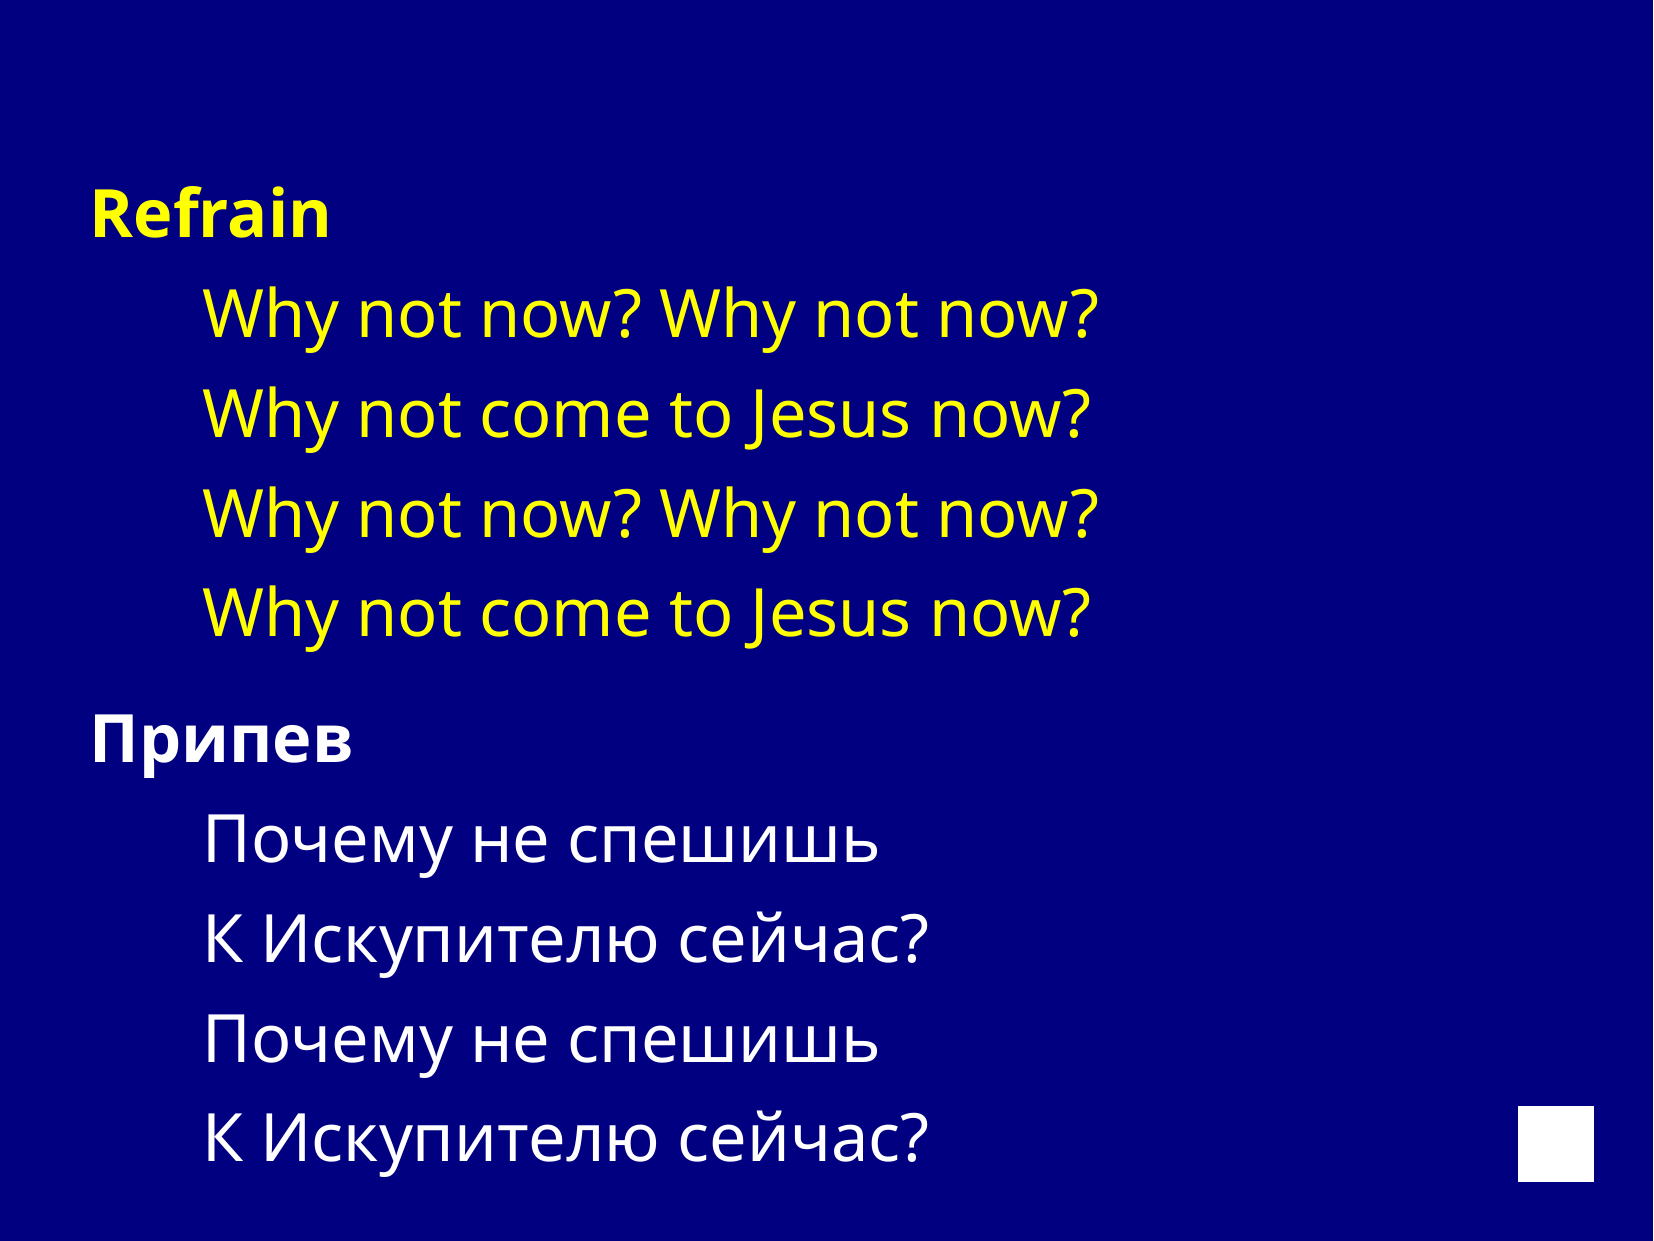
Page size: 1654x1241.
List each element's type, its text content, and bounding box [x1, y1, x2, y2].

text_box Refrain Why not now? Why not now? Why not come to Jesus now? Why not now? Why not now? Why not come to Jesus now? [75, 150, 1576, 638]
text_box Припев Почему не спешишь К Искупителю сейчас? Почему не спешишь К Искупителю сейчас? [75, 675, 1576, 1163]
text_box [1518, 1106, 1594, 1182]
